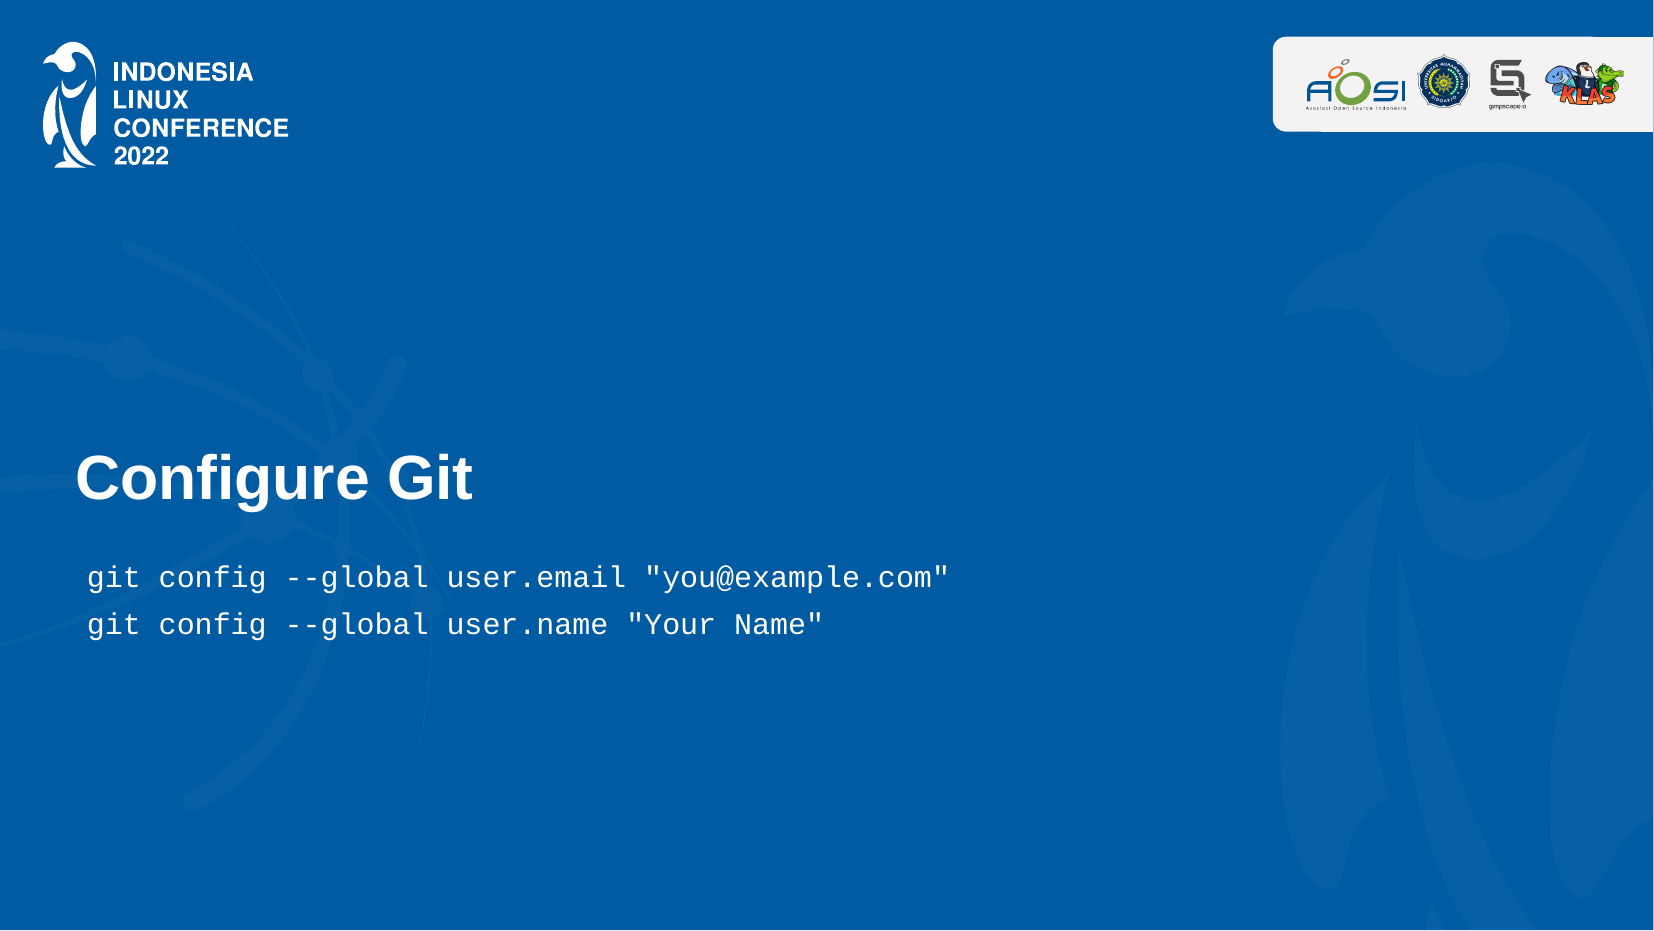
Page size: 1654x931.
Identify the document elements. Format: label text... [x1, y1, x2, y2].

picture [1545, 62, 1624, 105]
title Configure Git [75, 412, 1564, 544]
picture [1417, 54, 1471, 108]
list git config --global user.email "you@example.com" git config --global user.name "Your Name" [86, 562, 1576, 645]
